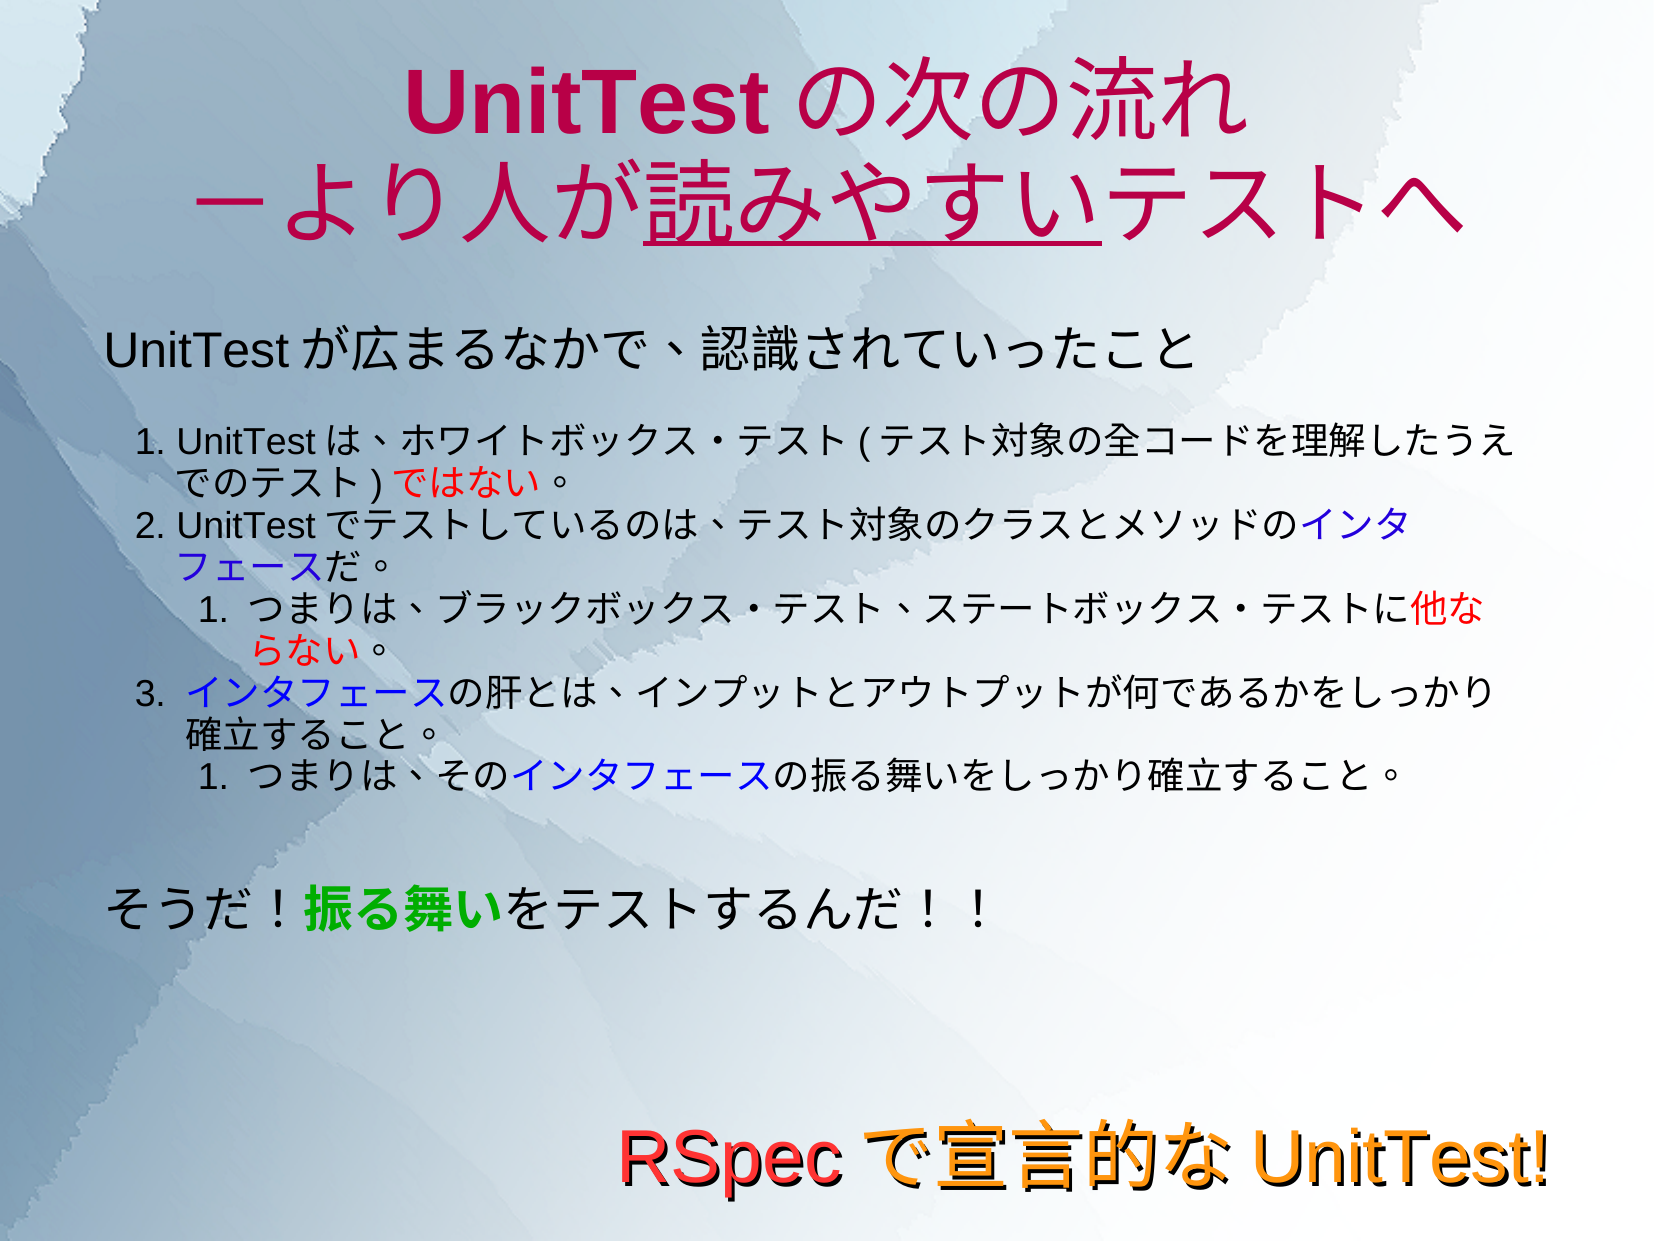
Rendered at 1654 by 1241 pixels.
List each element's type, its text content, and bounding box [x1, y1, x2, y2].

text_box UnitTestが広まるなかで、認識されていったこと 1. UnitTestは、ホワイトボックス・テスト(テスト対象の全コードを理解したうえ でのテスト)ではない。 2. UnitTestでテストしているのは、テスト対象のクラスとメソッドのインタ フェースだ。 1. つまりは、ブラックボックス・テスト、ステートボックス・テストに他な らない。 3. インタフェースの肝とは、インプットとアウトプットが何であるかをしっかり 確立すること。 1. つまりは、そのインタフェースの振る舞いをしっかり確立すること。 そうだ！振る舞いをテストするんだ！！ [88, 315, 1538, 948]
title UnitTestの次の流れ －より人が読みやすいテストへ [82, 50, 1571, 256]
picture [0, 0, 1654, 1241]
text_box RSpecで宣言的なUnitTest! [561, 1107, 1565, 1207]
